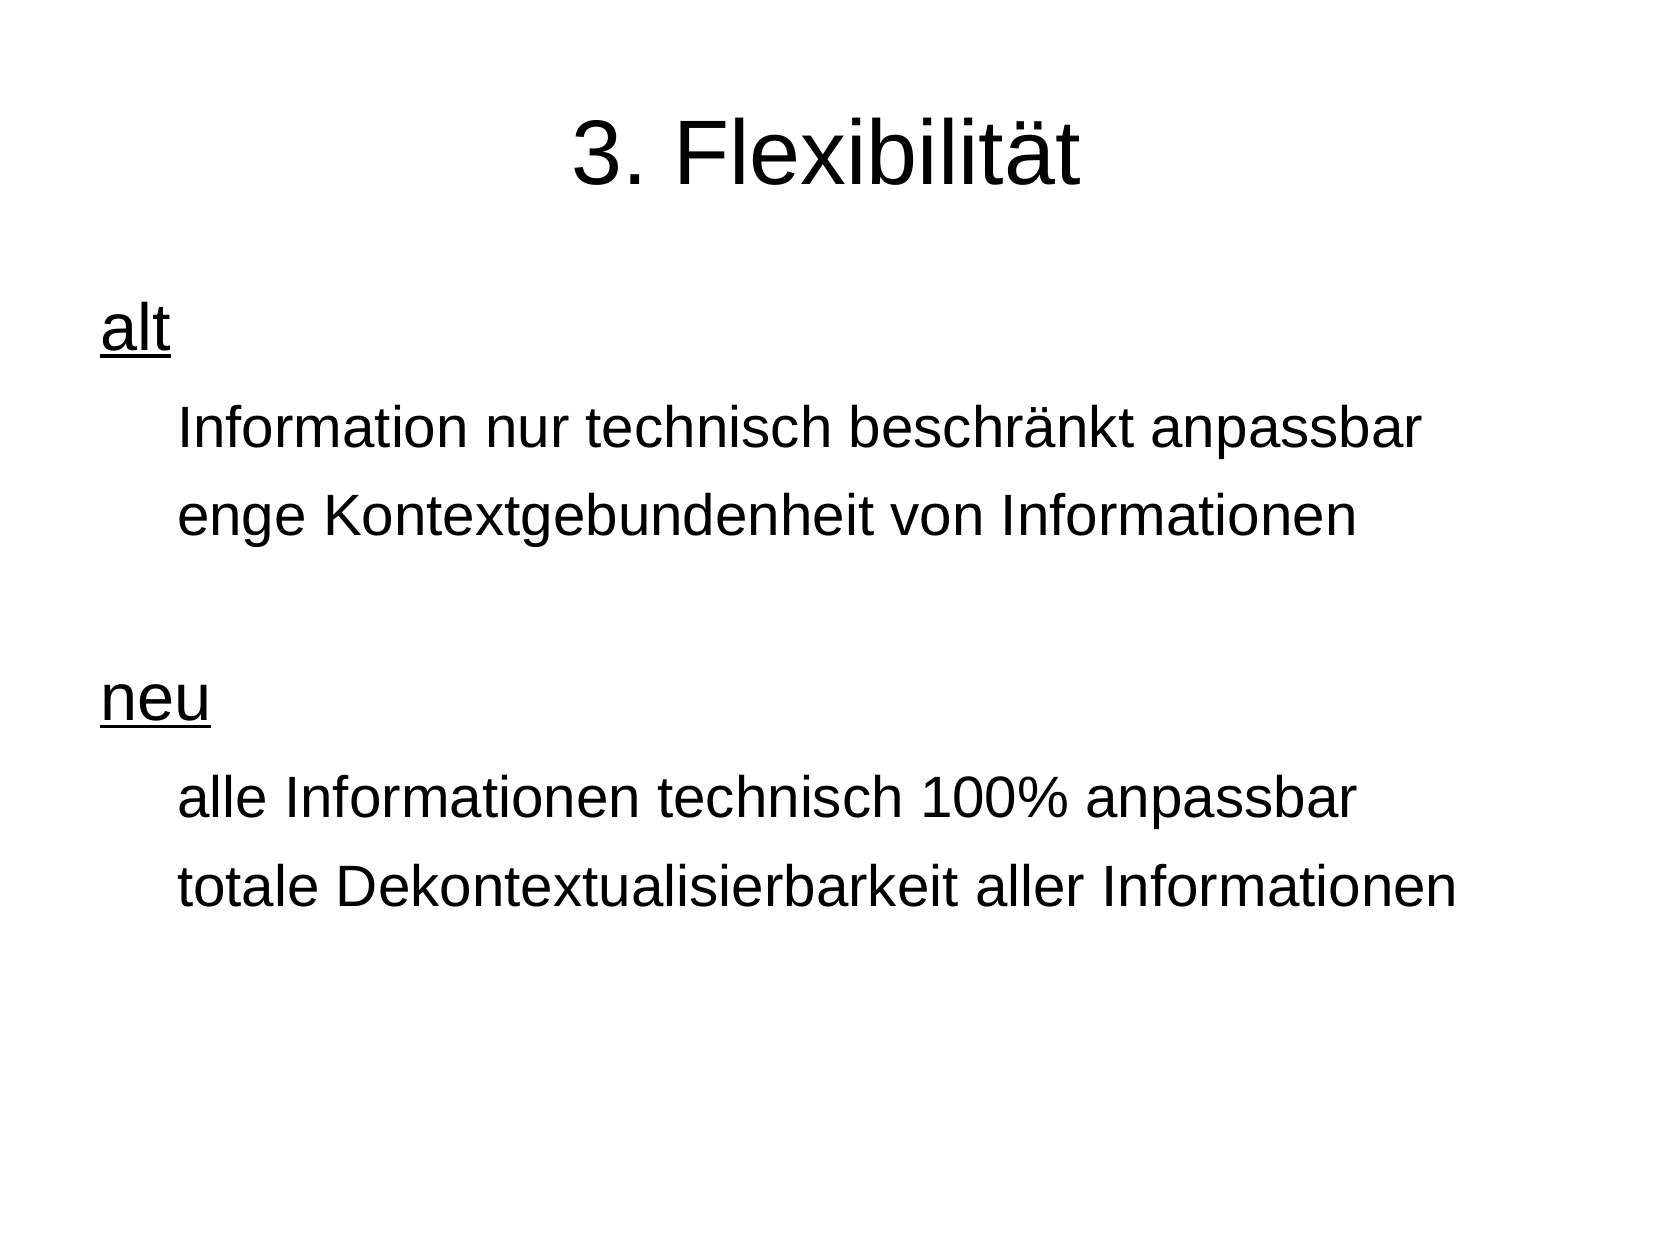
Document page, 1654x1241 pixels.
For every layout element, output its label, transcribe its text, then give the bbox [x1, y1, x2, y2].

title 3. Flexibilität [82, 56, 1571, 250]
list alt Information nur technisch beschränkt anpassbar enge Kontextgebundenheit von Informationen neu alle Informationen technisch 100% anpassbar totale Dekontextualisierbarkeit aller Informationen [82, 290, 1571, 1094]
